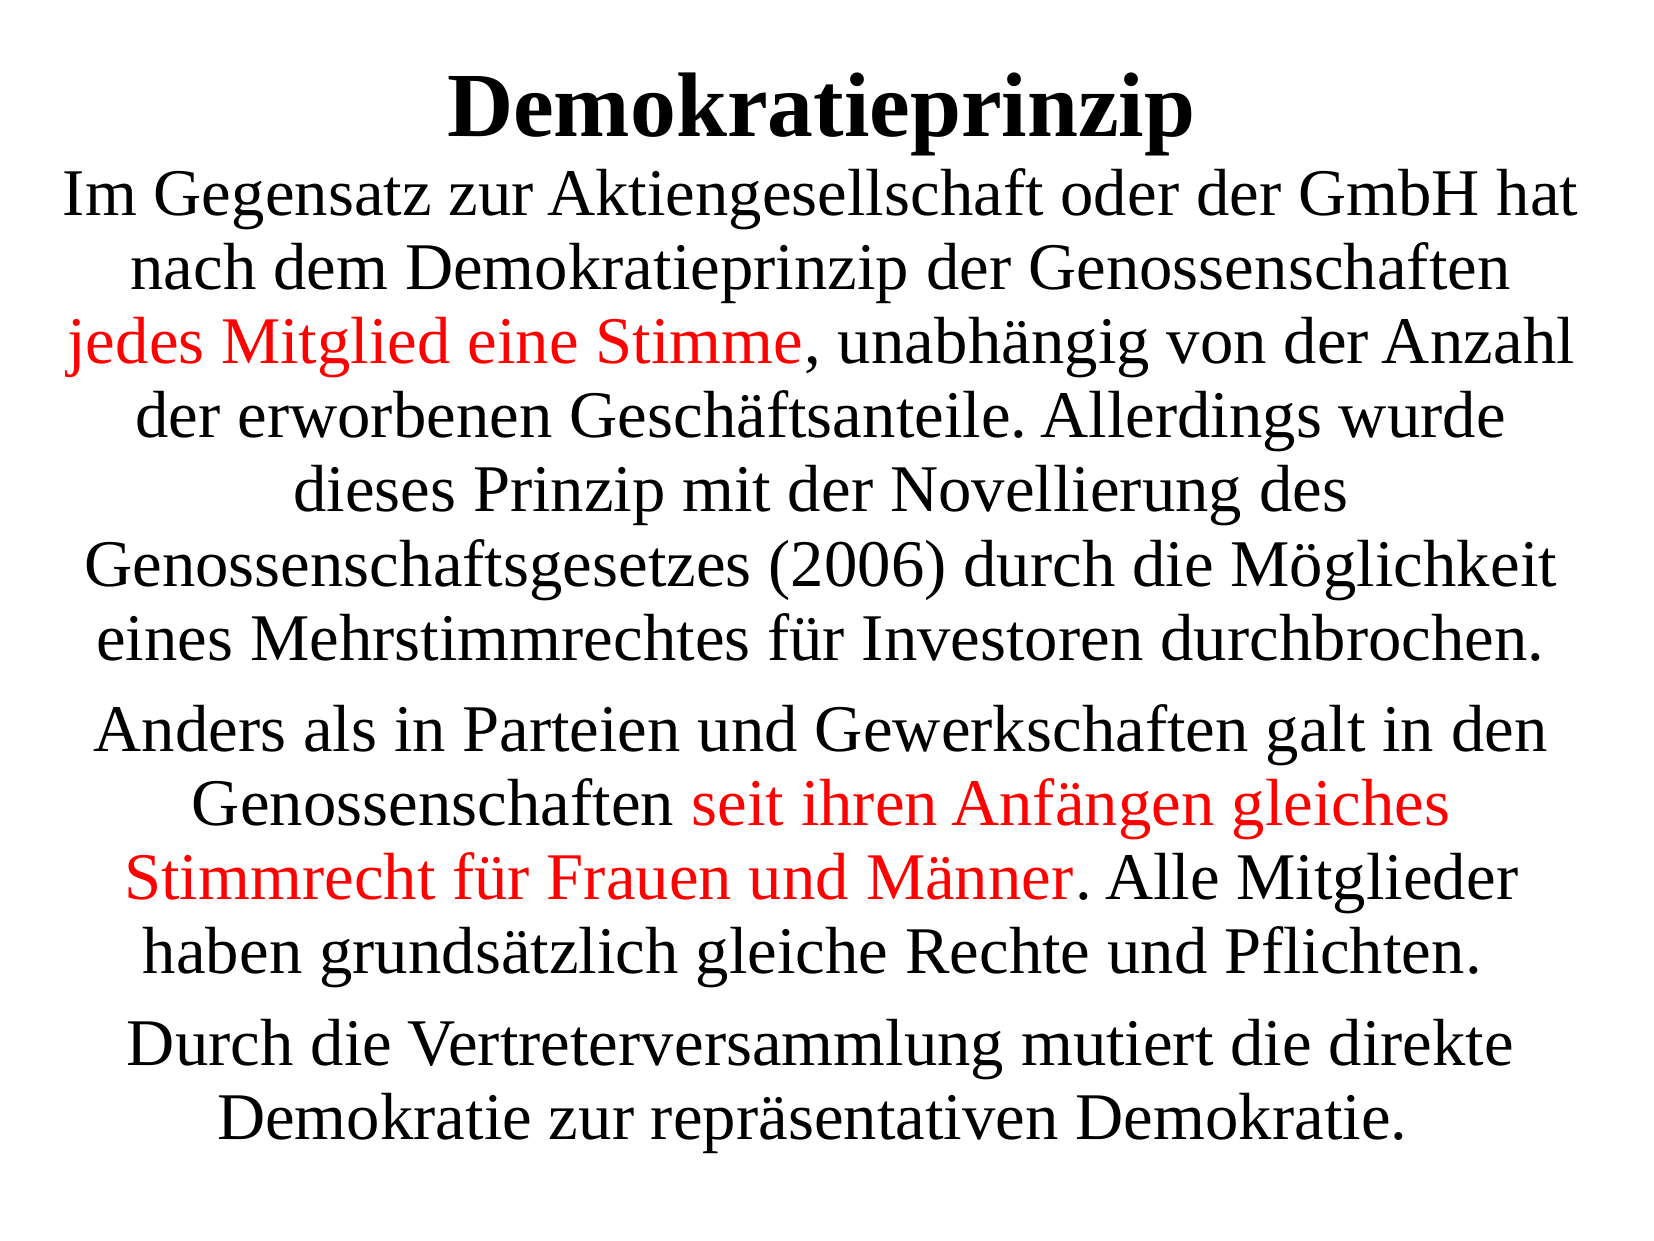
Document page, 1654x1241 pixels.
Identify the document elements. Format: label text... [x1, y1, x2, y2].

text_box Demokratieprinzip Im Gegensatz zur Aktiengesellschaft oder der GmbH hat nach dem Demokratieprinzip der Genossenschaften jedes Mitglied eine Stimme, unabhängig von der Anzahl der erworbenen Geschäftsanteile. Allerdings wurde dieses Prinzip mit der Novellierung des Genossenschaftsgesetzes (2006) durch die Möglichkeit eines Mehrstimmrechtes für Investoren durchbrochen. Anders als in Parteien und Gewerkschaften galt in den Genossenschaften seit ihren Anfängen gleiches Stimmrecht für Frauen und Männer. Alle Mitglieder haben grundsätzlich gleiche Rechte und Pflichten. Durch die Vertreterversammlung mutiert die direkte Demokratie zur repräsentativen Demokratie. [48, 47, 1609, 1200]
